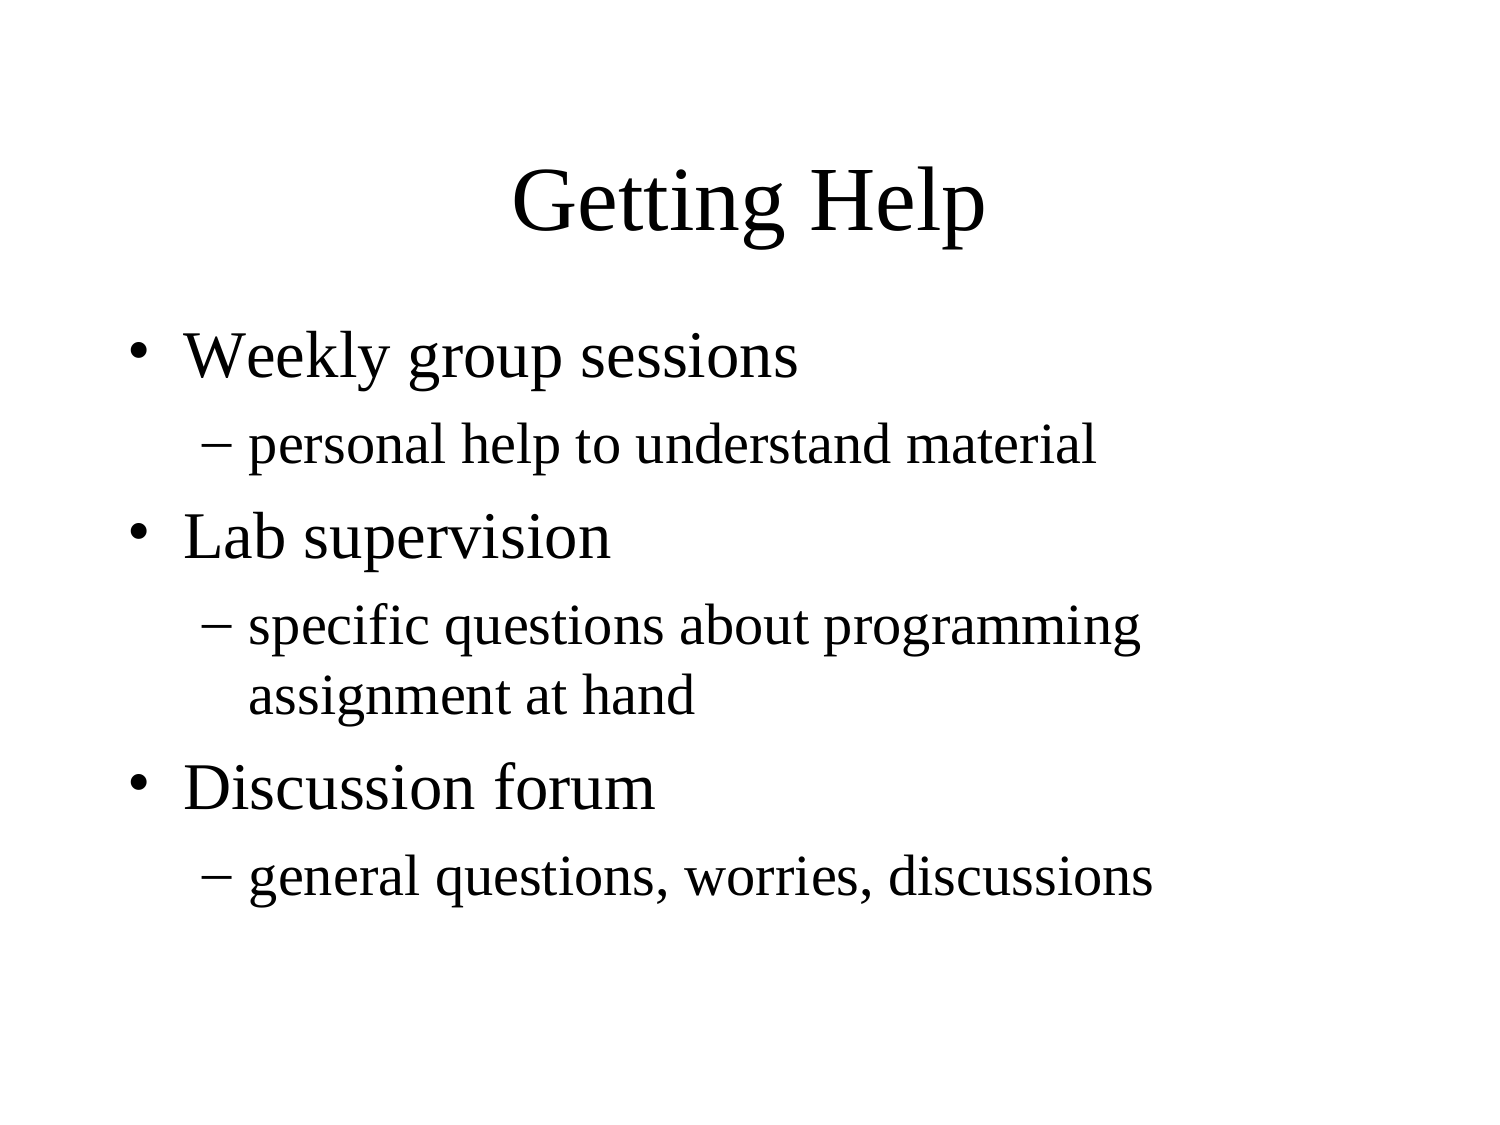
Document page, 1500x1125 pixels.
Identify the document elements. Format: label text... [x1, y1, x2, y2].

title Getting Help [112, 99, 1388, 288]
list Weekly group sessions personal help to understand material Lab supervision specific questions about programming assignment at hand Discussion forum general questions, worries, discussions [112, 302, 1388, 978]
